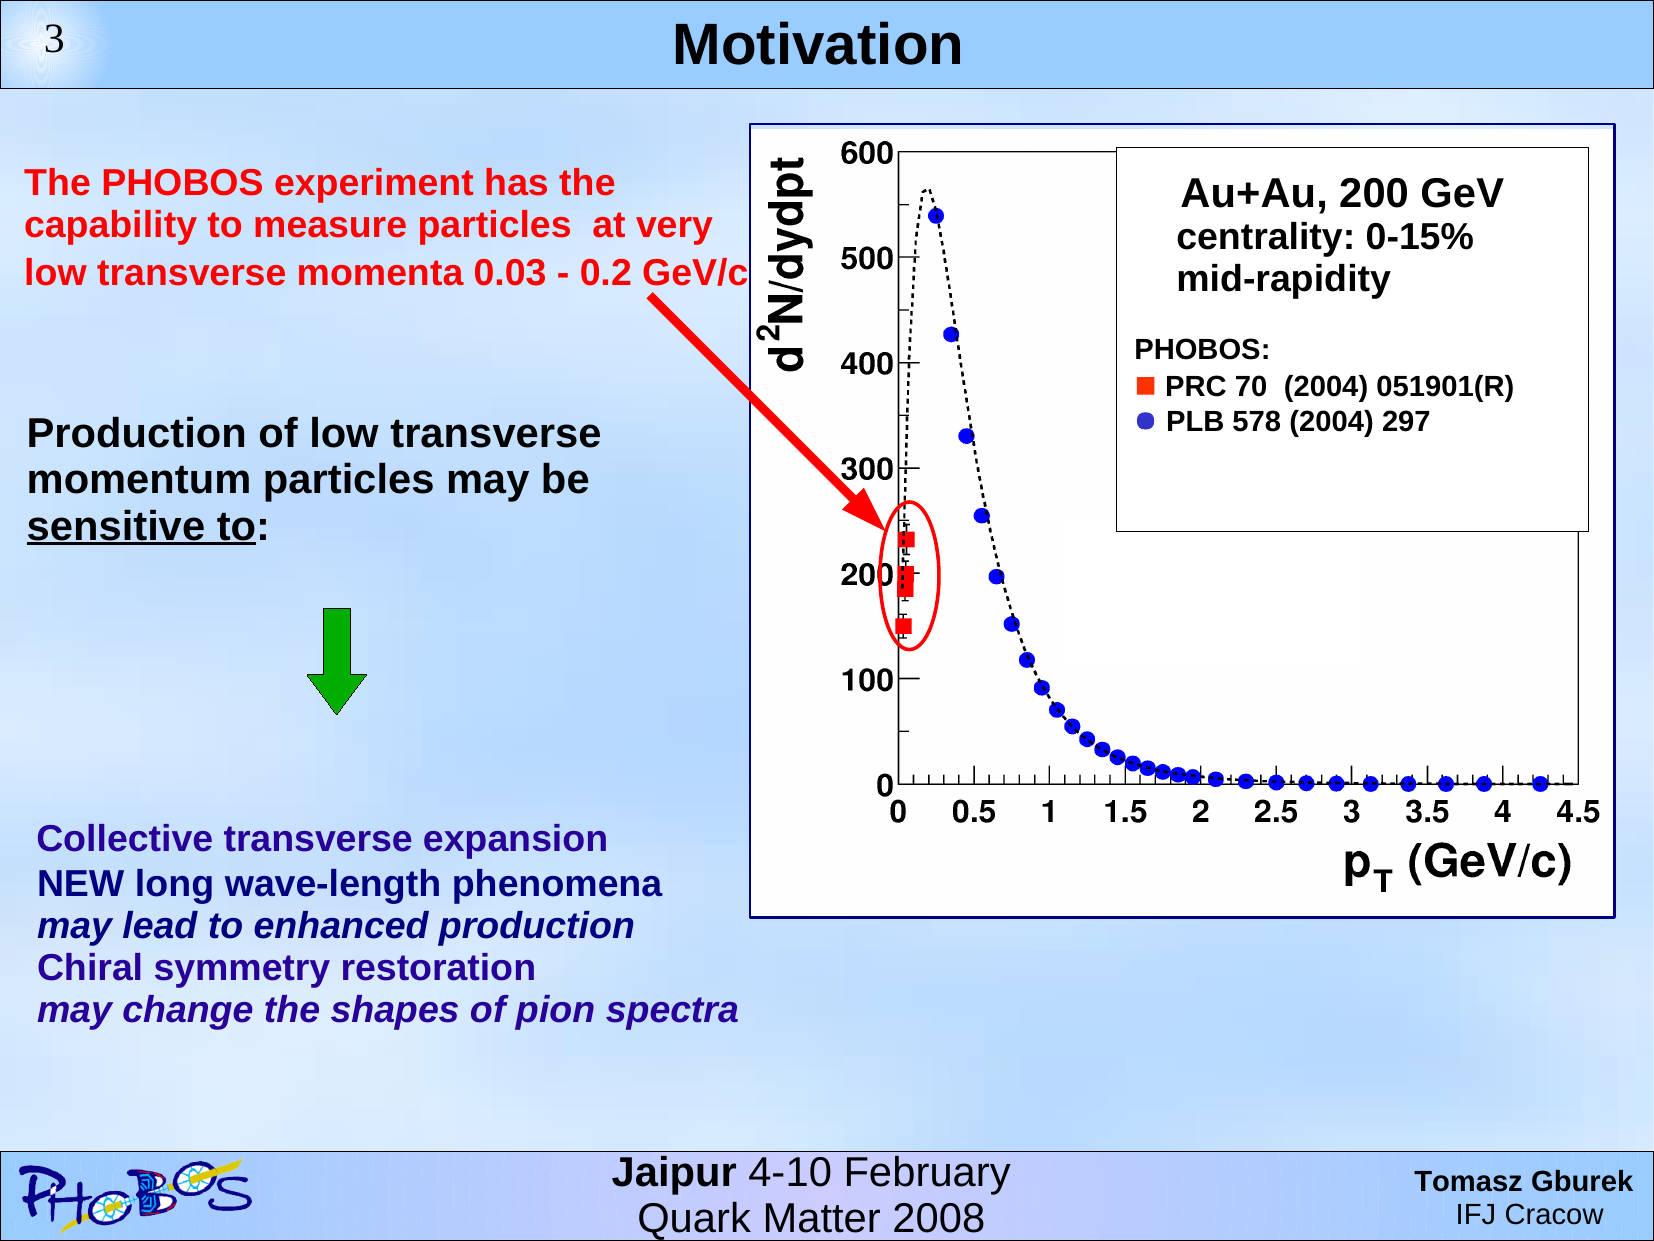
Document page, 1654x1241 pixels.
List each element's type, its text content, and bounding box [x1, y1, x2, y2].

picture [0, 89, 1654, 1241]
text_box [1062, 147, 1589, 668]
text_box Au+Au, 200 GeV centrality: 0-15% mid-rapidity PHOBOS:  PRC 70 (2004) 051901(R)  PLB 578 (2004) 297 [1119, 161, 1566, 446]
text_box Production of low transverse momentum particles may be sensitive to: Collective transverse expansion NEW long wave-length phenomena may lead to enhanced production Chiral symmetry restoration may change the shapes of pion spectra [11, 401, 768, 1089]
text_box The PHOBOS experiment has the capability to measure particles at very low transverse momenta 0.03 - 0.2 GeV/c [9, 153, 749, 304]
text_box [307, 608, 367, 715]
title Motivation [261, 0, 1376, 100]
